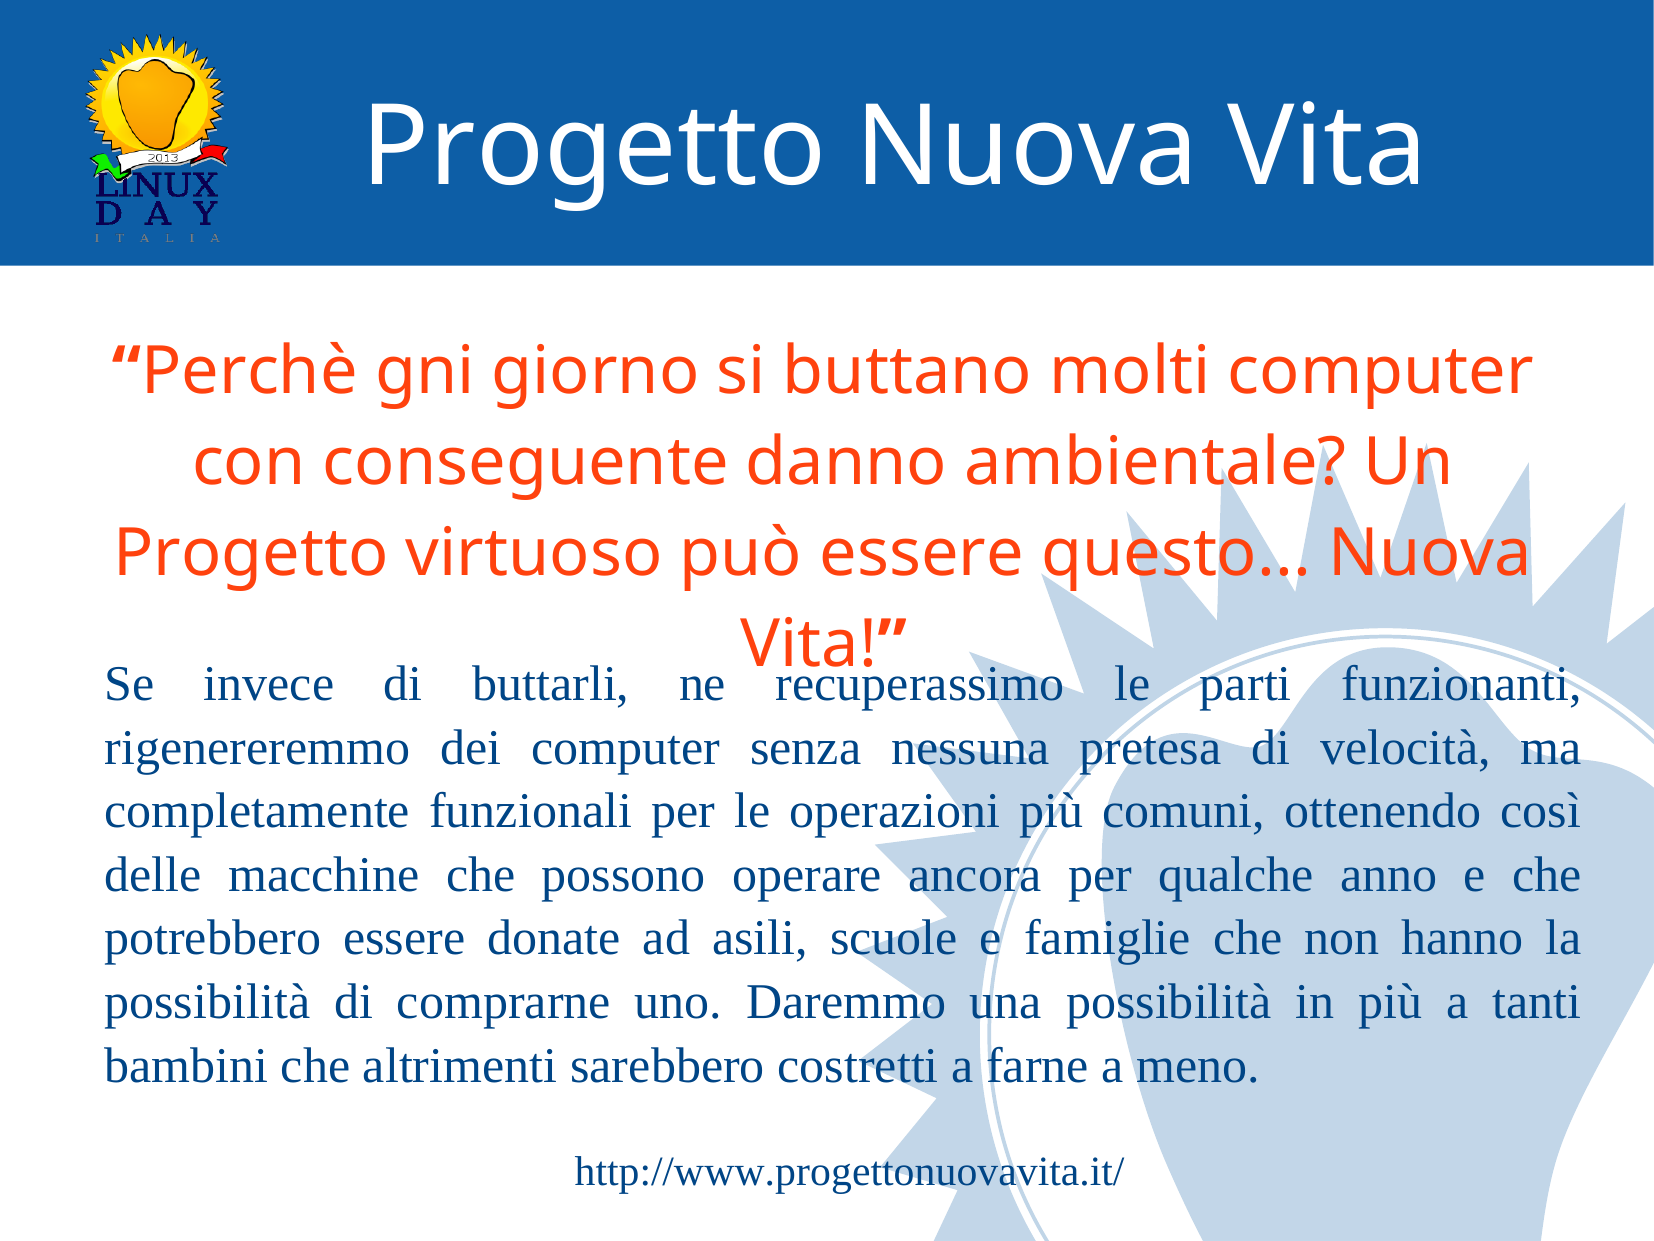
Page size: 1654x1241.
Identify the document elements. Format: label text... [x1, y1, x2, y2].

text_box http://www.progettonuovavita.it/ [574, 1141, 1133, 1206]
text_box Se invece di buttarli, ne recuperassimo le parti funzionanti, rigenereremmo dei computer senza nessuna pretesa di velocità, ma completamente funzionali per le operazioni più comuni, ottenendo così delle macchine che possono operare ancora per qualche anno e che potrebbero essere donate ad asili, scuole e famiglie che non hanno la possibilità di comprarne uno. Daremmo una possibilità in più a tanti bambini che altrimenti sarebbero costretti a farne a meno. [104, 648, 1584, 1085]
text_box “Perchè gni giorno si buttano molti computer con conseguente danno ambientale? Un Progetto virtuoso può essere questo... Nuova Vita!” [93, 322, 1555, 633]
title Progetto Nuova Vita [361, 2, 1491, 279]
picture [76, 13, 237, 262]
